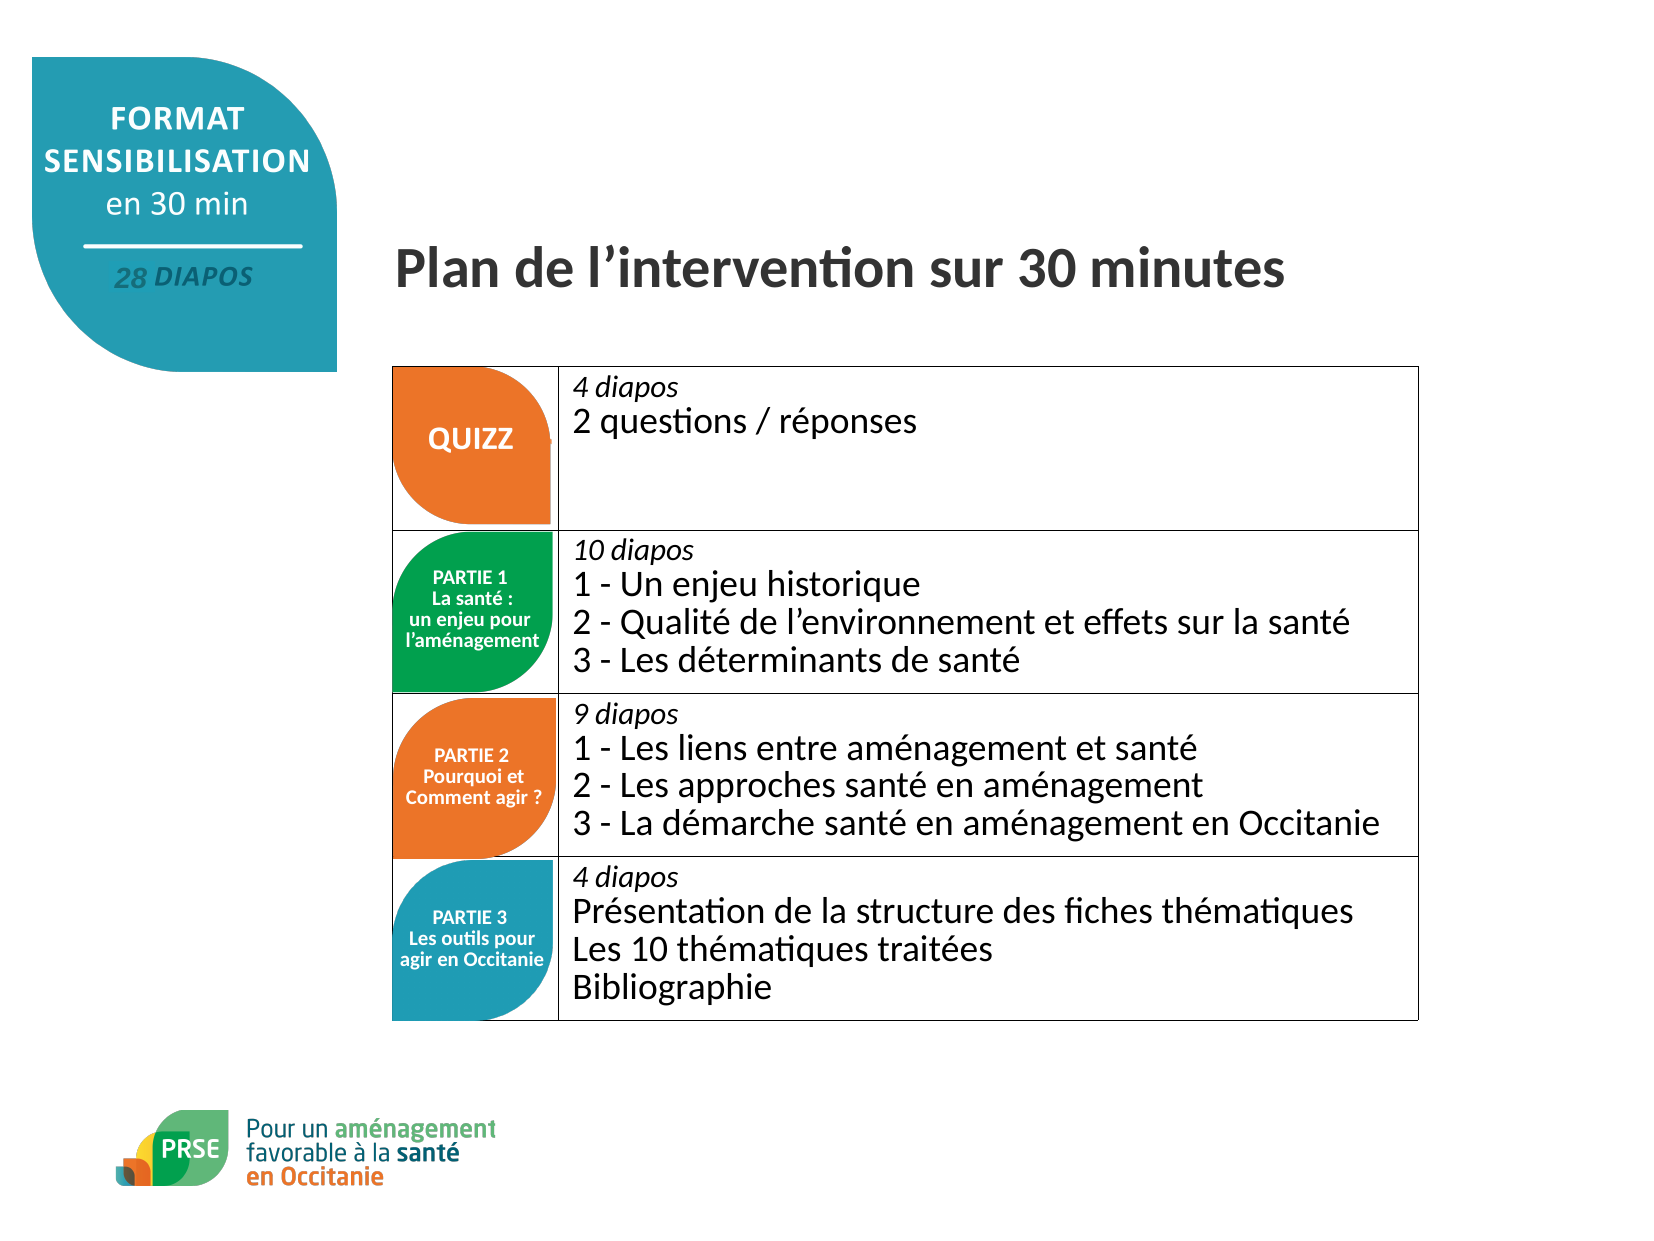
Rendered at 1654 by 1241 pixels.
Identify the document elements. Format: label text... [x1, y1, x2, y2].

table_header 4 diapos 2 questions / réponses [559, 367, 1418, 530]
text_box 28 [99, 254, 166, 302]
table_cell [393, 857, 558, 1020]
picture [388, 528, 557, 693]
table_cell 10 diapos 1 - Un enjeu historique 2 - Qualité de l’environnement et effets sur la santé 3 - Les déterminants de santé [559, 531, 1418, 693]
table_cell 4 diapos Présentation de la structure des fiches thématiques Les 10 thématiques traitées Bibliographie [559, 857, 1418, 1020]
picture [32, 57, 337, 372]
table_header [393, 367, 558, 530]
title Plan de l’intervention sur 30 minutes [395, 243, 1343, 302]
table_cell 9 diapos 1 - Les liens entre aménagement et santé 2 - Les approches santé en aménagement 3 - La démarche santé en aménagement en Occitanie [559, 694, 1418, 856]
picture [114, 1110, 497, 1186]
picture [393, 698, 556, 859]
table_cell [393, 694, 558, 856]
picture [392, 860, 553, 1021]
